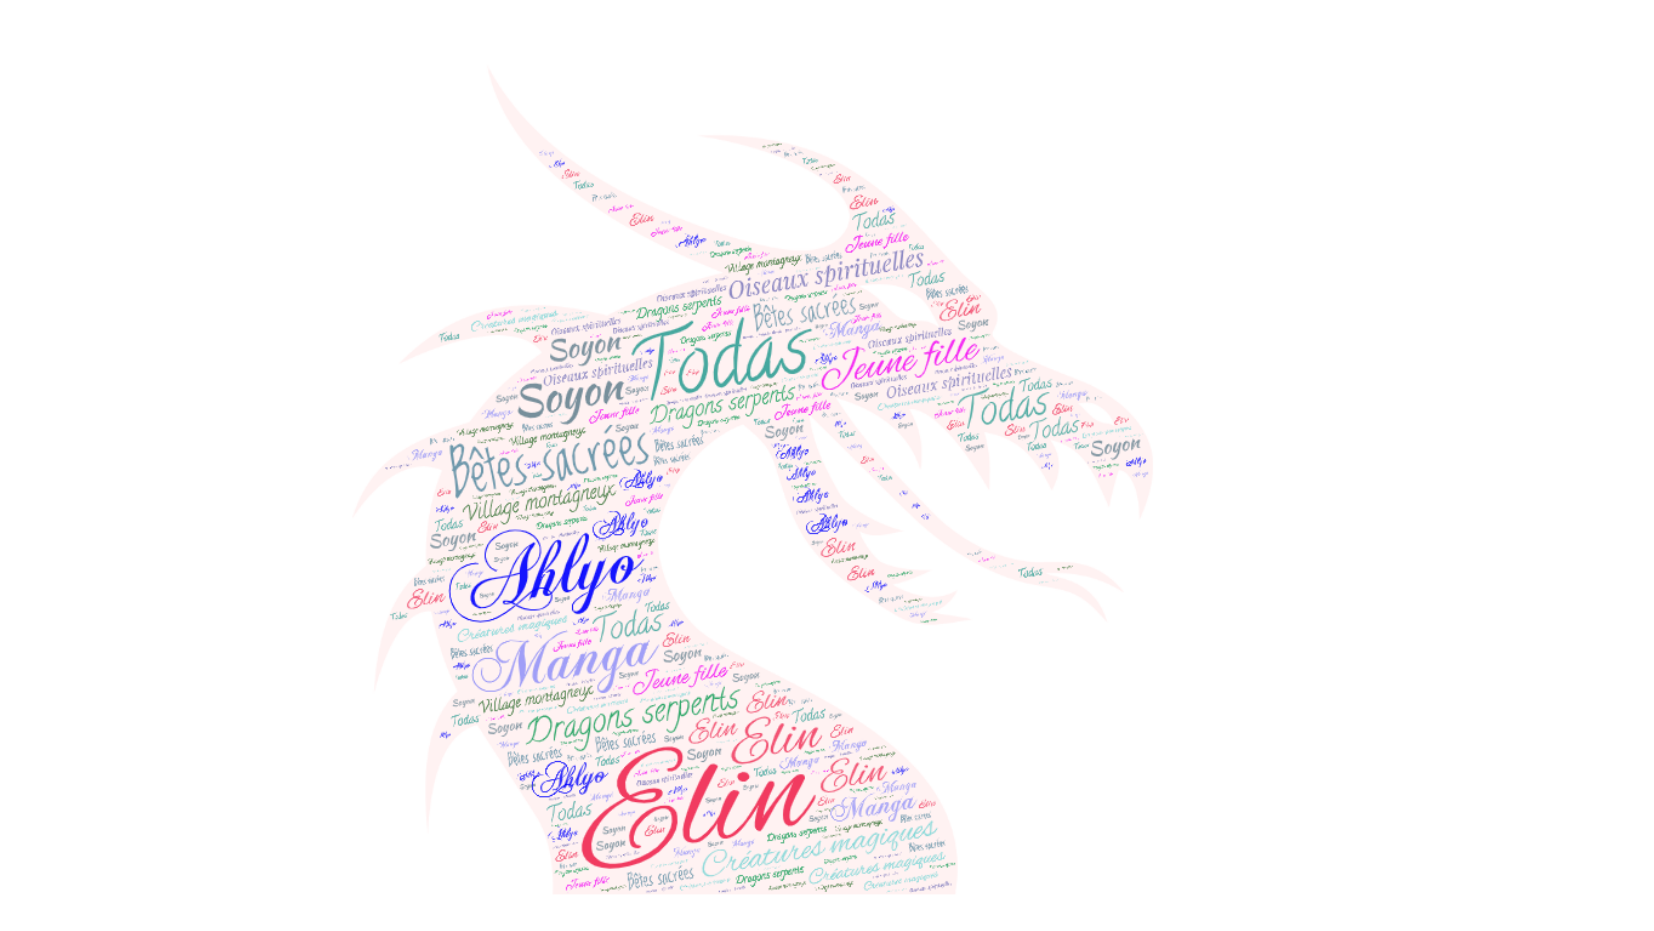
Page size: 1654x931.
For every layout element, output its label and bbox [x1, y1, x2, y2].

picture [342, 51, 1158, 901]
